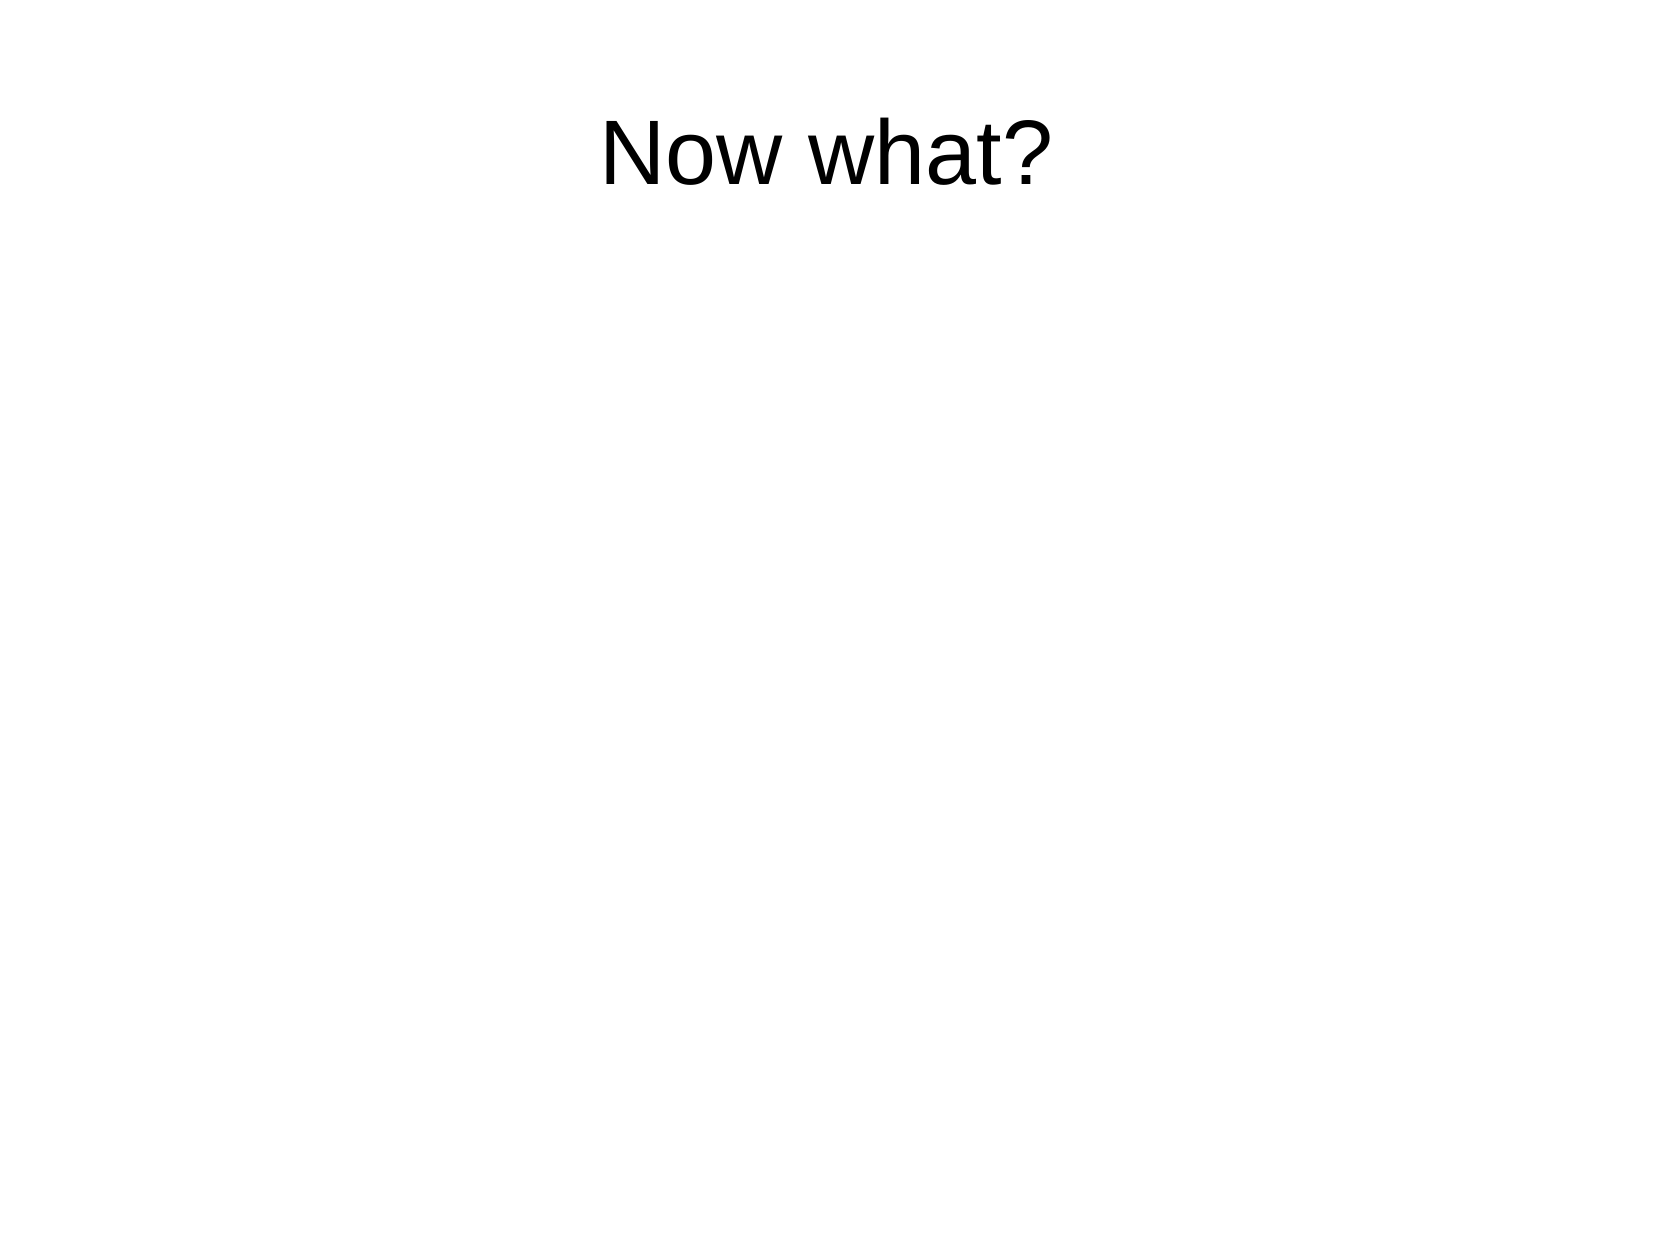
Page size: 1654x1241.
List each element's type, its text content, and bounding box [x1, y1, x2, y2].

title Now what? [82, 49, 1571, 257]
